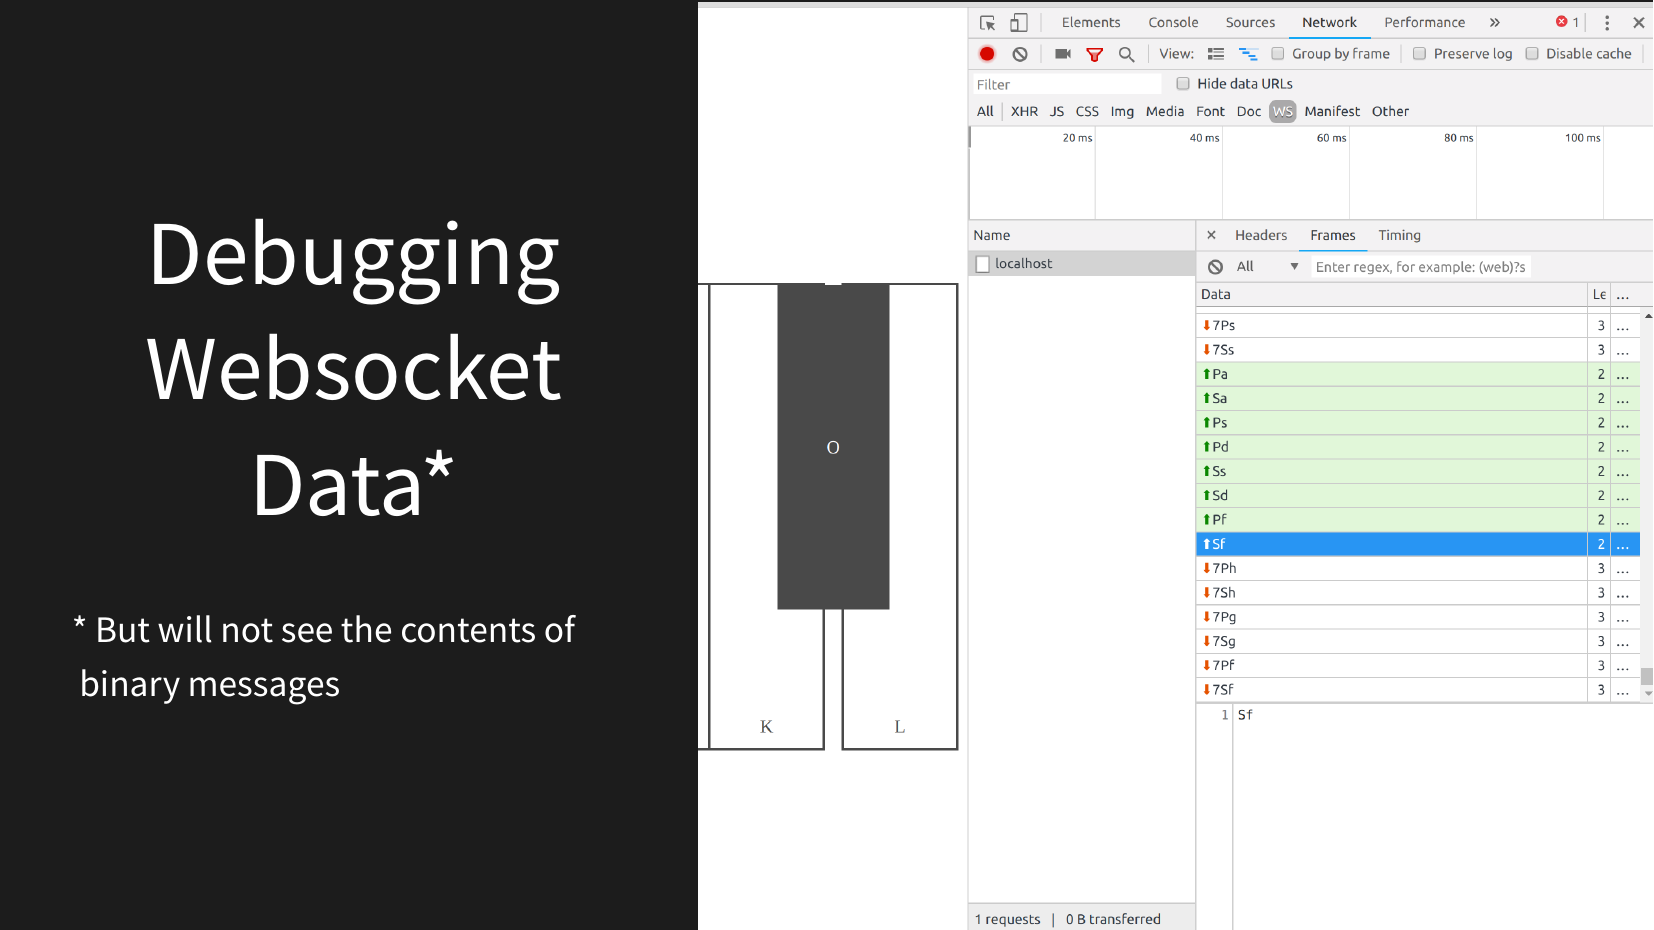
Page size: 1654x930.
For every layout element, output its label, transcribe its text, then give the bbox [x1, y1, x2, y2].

picture [698, 2, 1653, 930]
title Debugging Websocket Data* [0, 194, 698, 541]
text_box * But will not see the contents of binary messages [57, 590, 591, 715]
